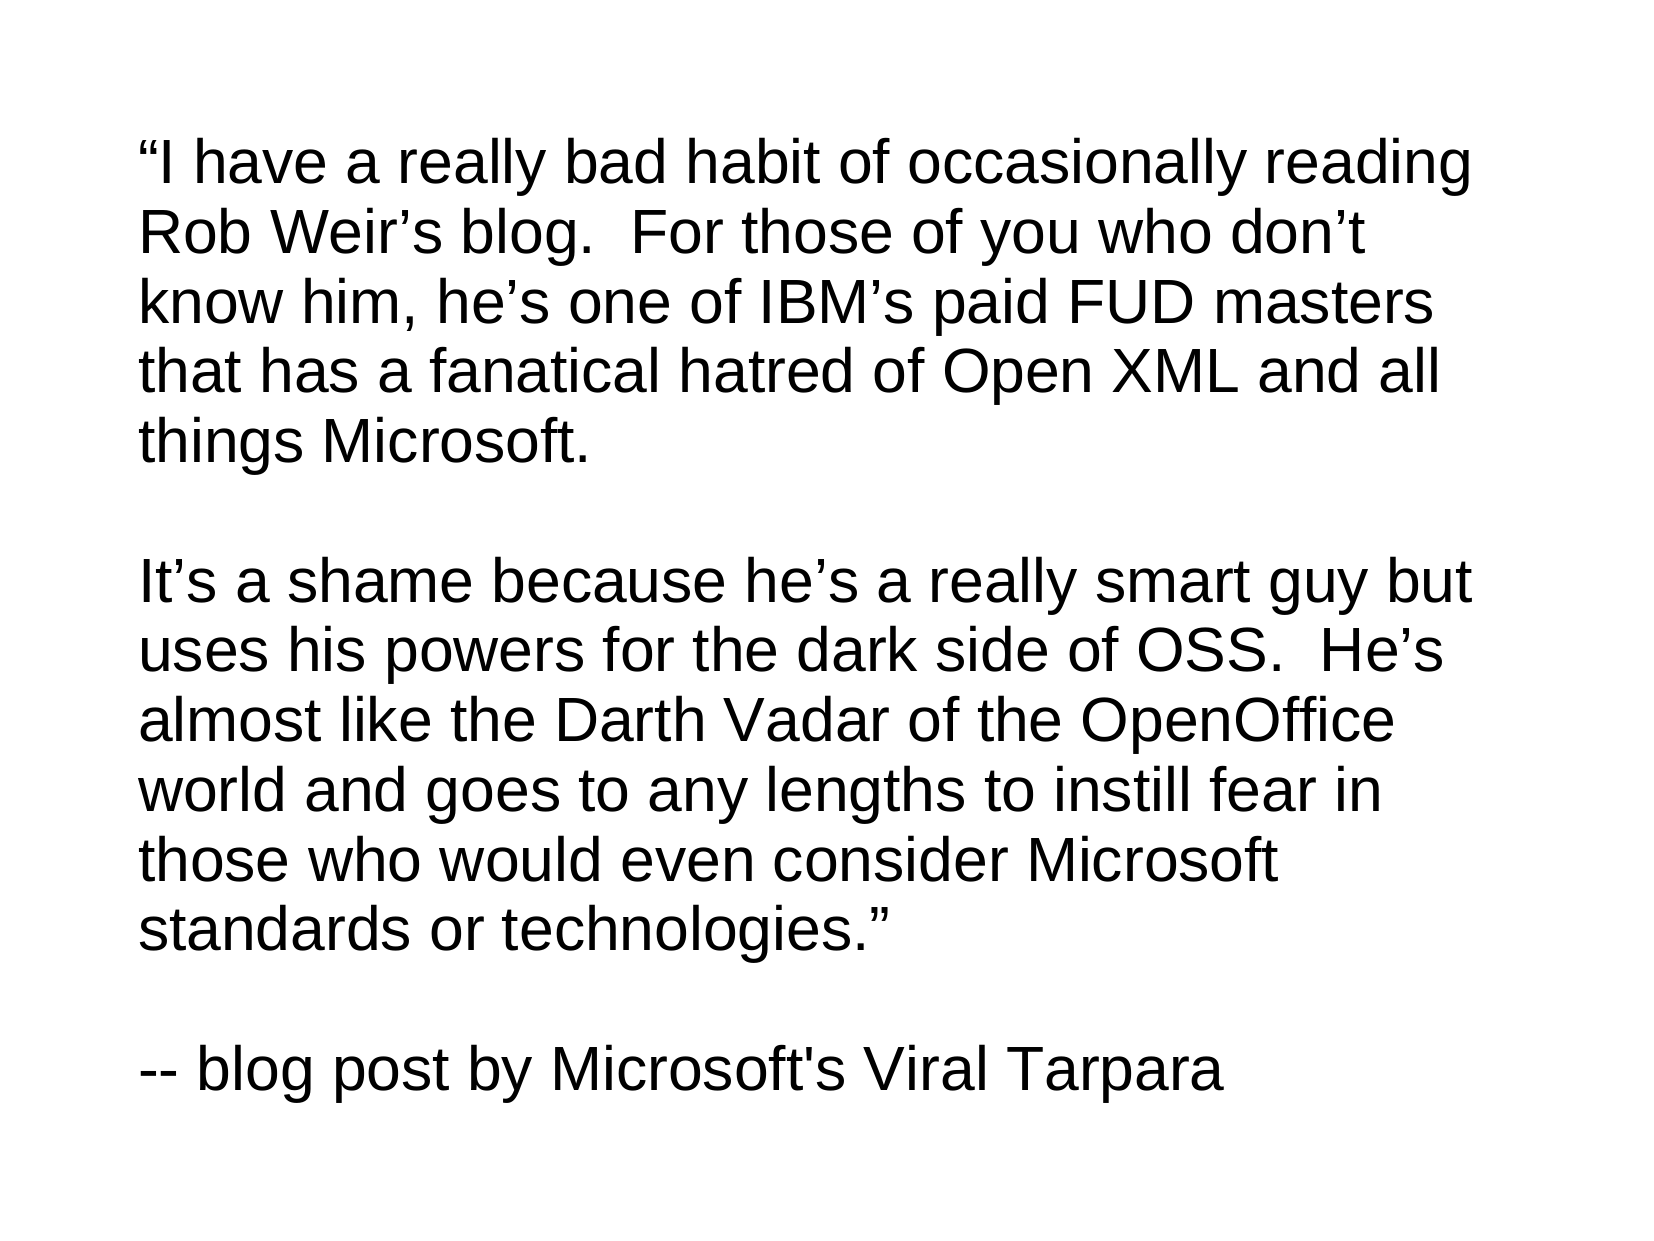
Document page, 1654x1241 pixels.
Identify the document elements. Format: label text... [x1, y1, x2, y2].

text_box “I have a really bad habit of occasionally reading Rob Weir’s blog. For those of you who don’t know him, he’s one of IBM’s paid FUD masters that has a fanatical hatred of Open XML and all things Microsoft. It’s a shame because he’s a really smart guy but uses his powers for the dark side of OSS. He’s almost like the Darth Vadar of the OpenOffice world and goes to any lengths to instill fear in those who would even consider Microsoft standards or technologies.” -- blog post by Microsoft's Viral Tarpara [138, 127, 1476, 1112]
